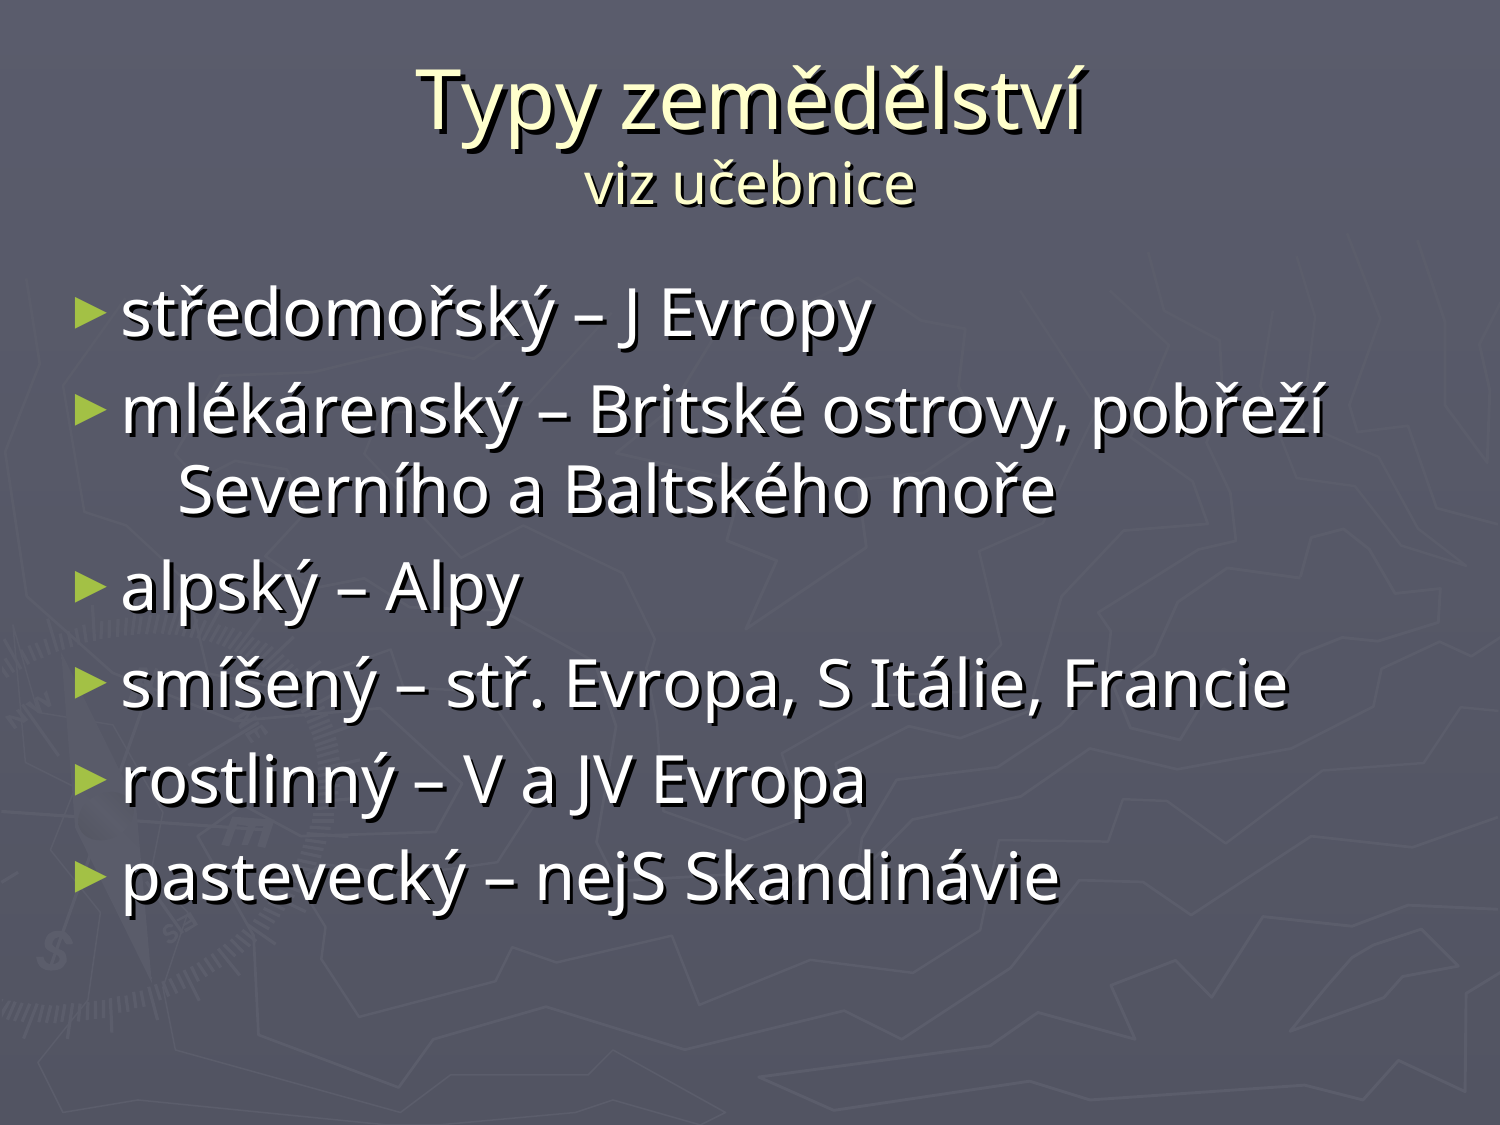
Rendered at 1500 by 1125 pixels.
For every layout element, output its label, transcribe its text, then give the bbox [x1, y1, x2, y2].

list středomořský – J Evropy mlékárenský – Britské ostrovy, pobřeží Severního a Baltského moře alpský – Alpy smíšený – stř. Evropa, S Itálie, Francie rostlinný – V a JV Evropa pastevecký – nejS Skandinávie [49, 262, 1451, 1001]
title Typy zemědělství viz učebnice [49, 37, 1451, 225]
